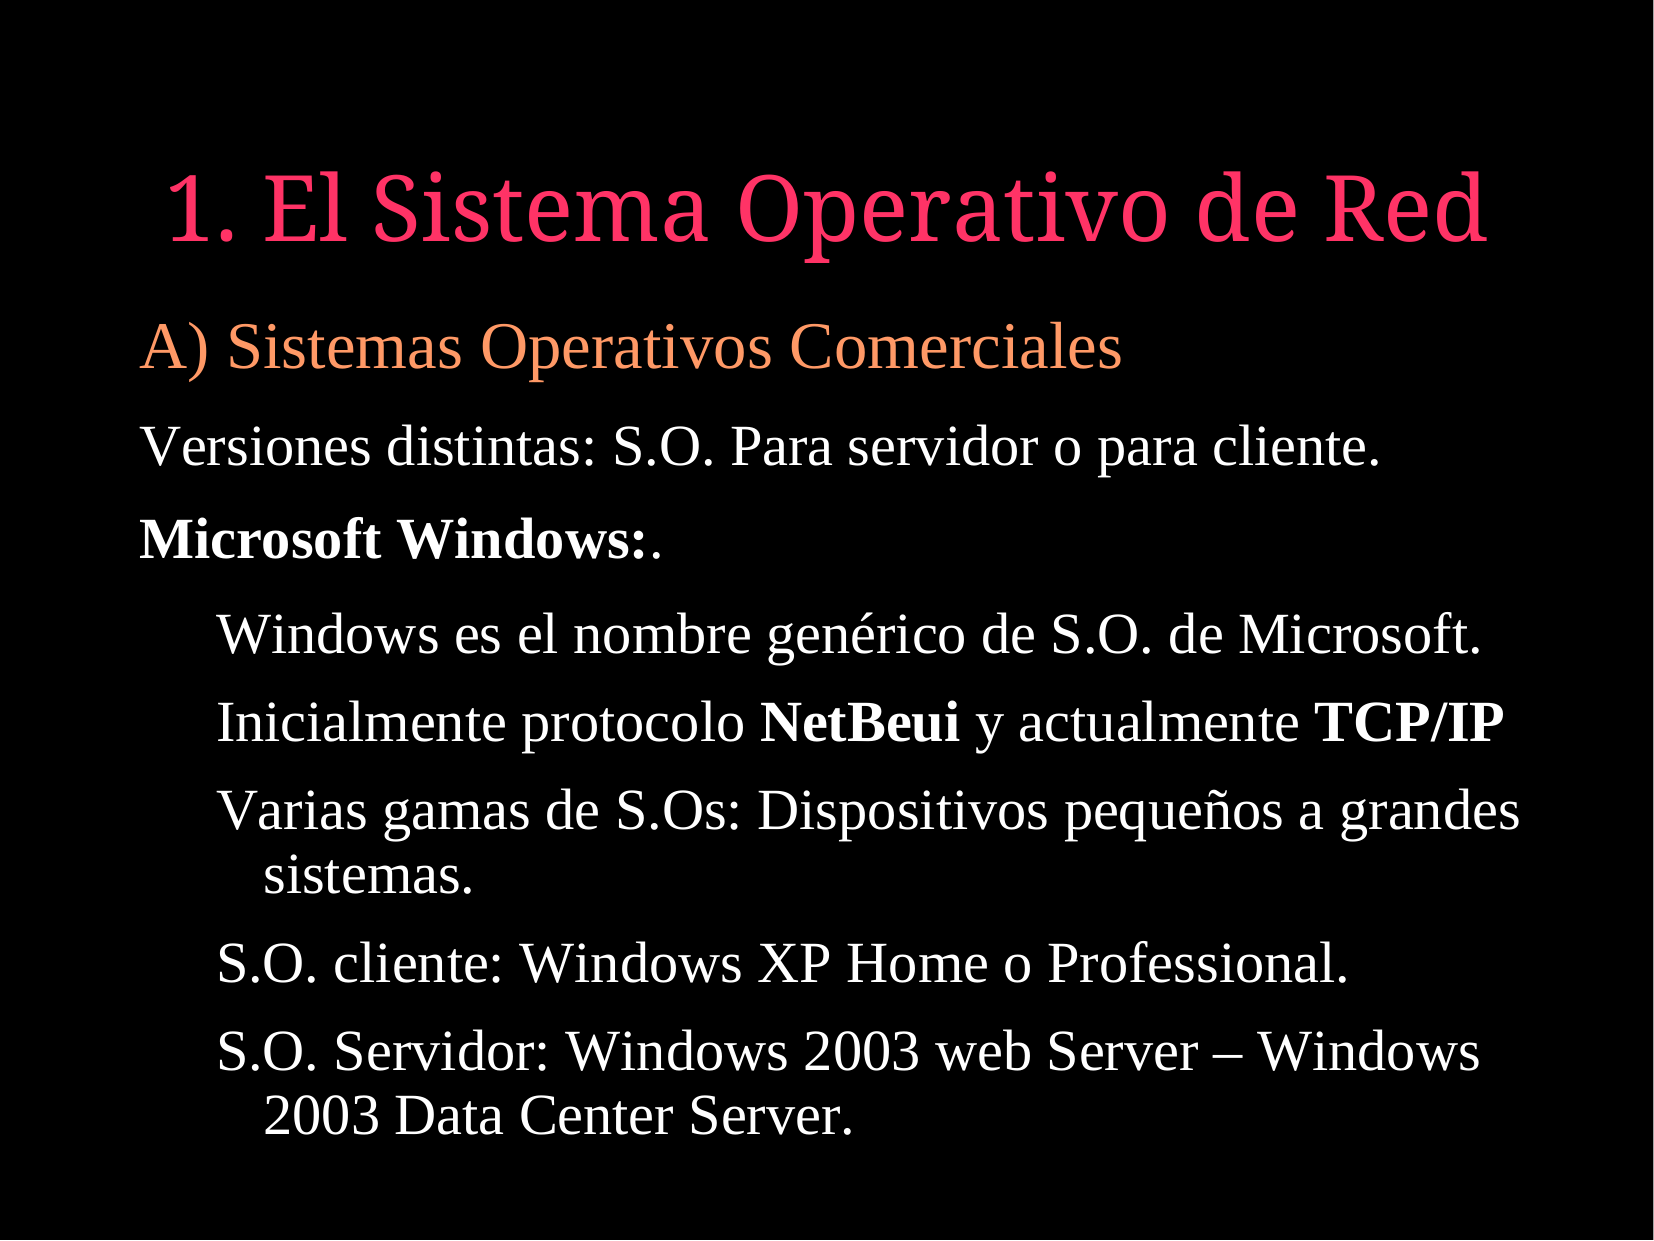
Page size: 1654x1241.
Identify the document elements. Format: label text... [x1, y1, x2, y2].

list A) Sistemas Operativos Comerciales Versiones distintas: S.O. Para servidor o para cliente. Microsoft Windows:. Windows es el nombre genérico de S.O. de Microsoft. Inicialmente protocolo NetBeui y actualmente TCP/IP Varias gamas de S.Os: Dispositivos pequeños a grandes sistemas. S.O. cliente: Windows XP Home o Professional. S.O. Servidor: Windows 2003 web Server – Windows 2003 Data Center Server. [121, 309, 1534, 1224]
title 1. El Sistema Operativo de Red [121, 102, 1534, 309]
